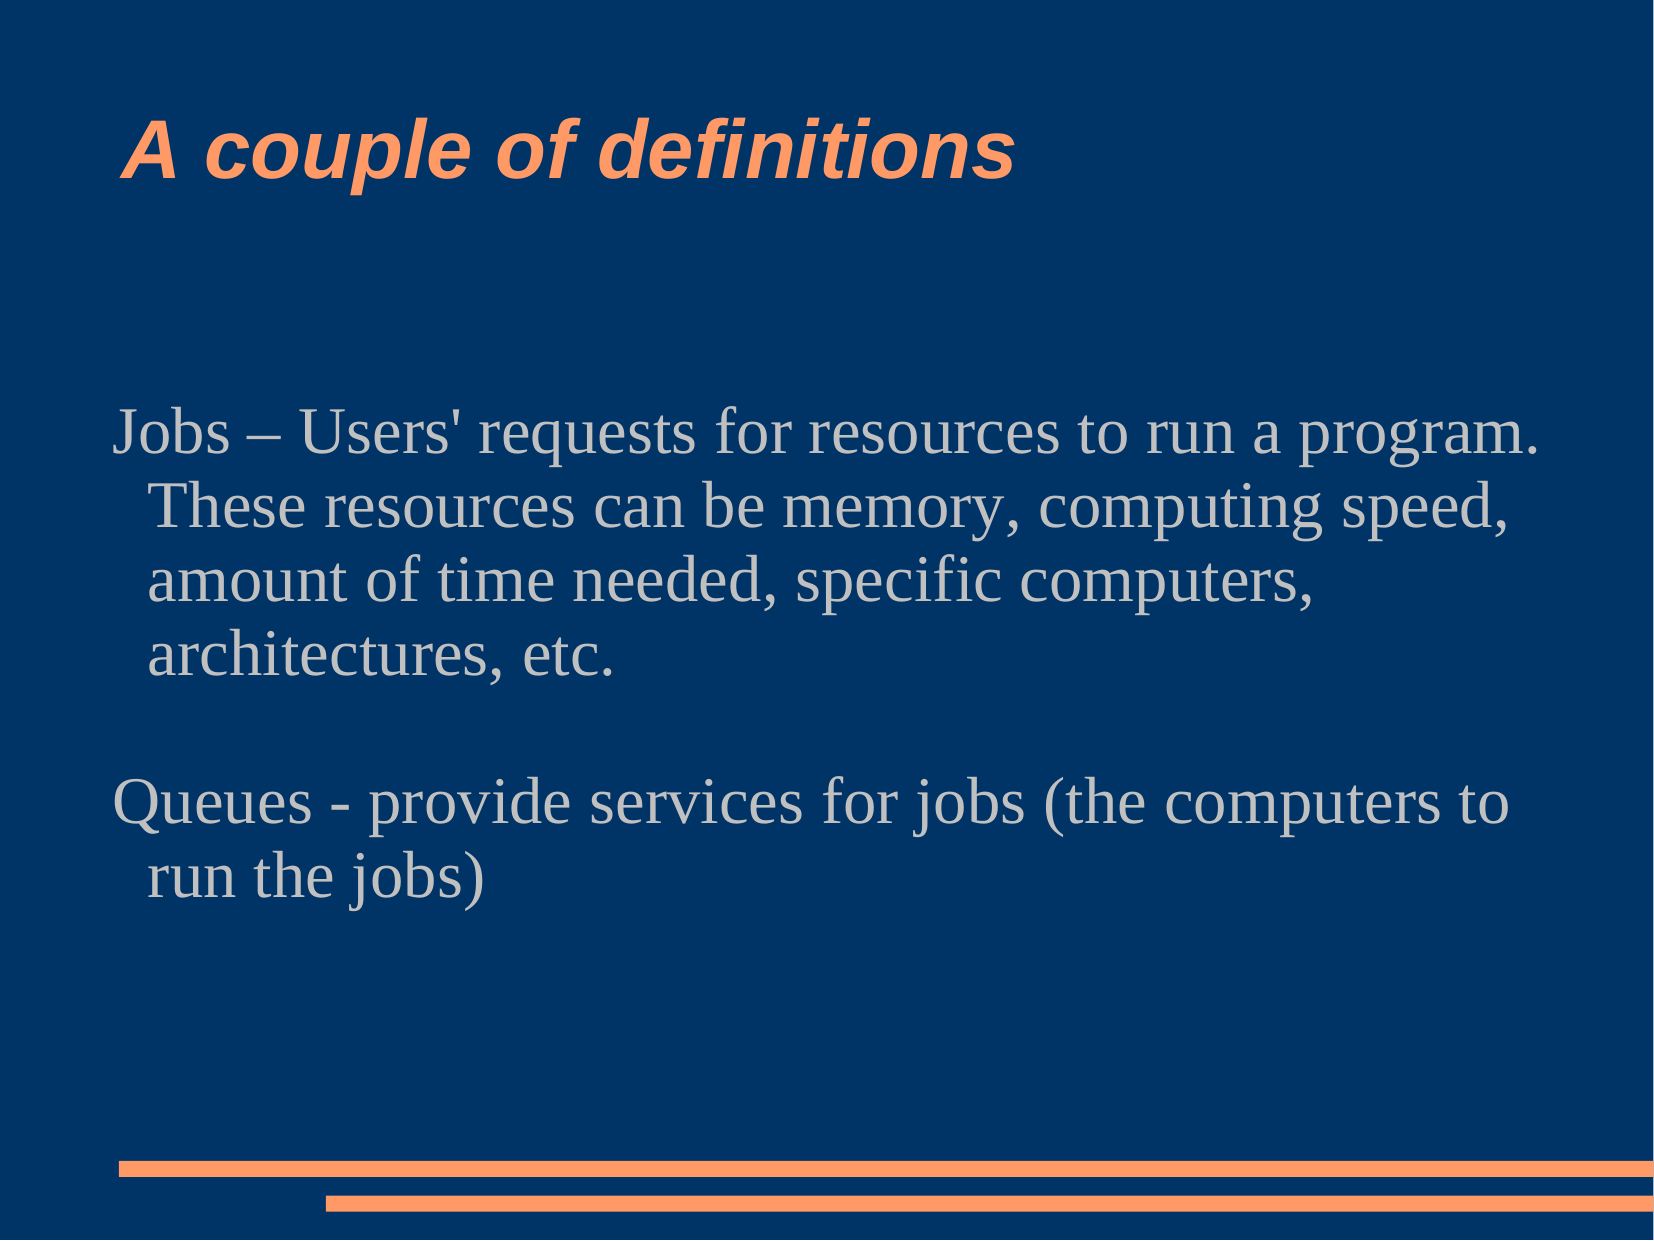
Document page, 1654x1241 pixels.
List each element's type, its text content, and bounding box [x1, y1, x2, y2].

title A couple of definitions [121, 46, 1534, 254]
subtitle Jobs – Users' requests for resources to run a program. These resources can be memory, computing speed, amount of time needed, specific computers, architectures, etc. Queues - provide services for jobs (the computers to run the jobs) [112, 292, 1552, 1013]
